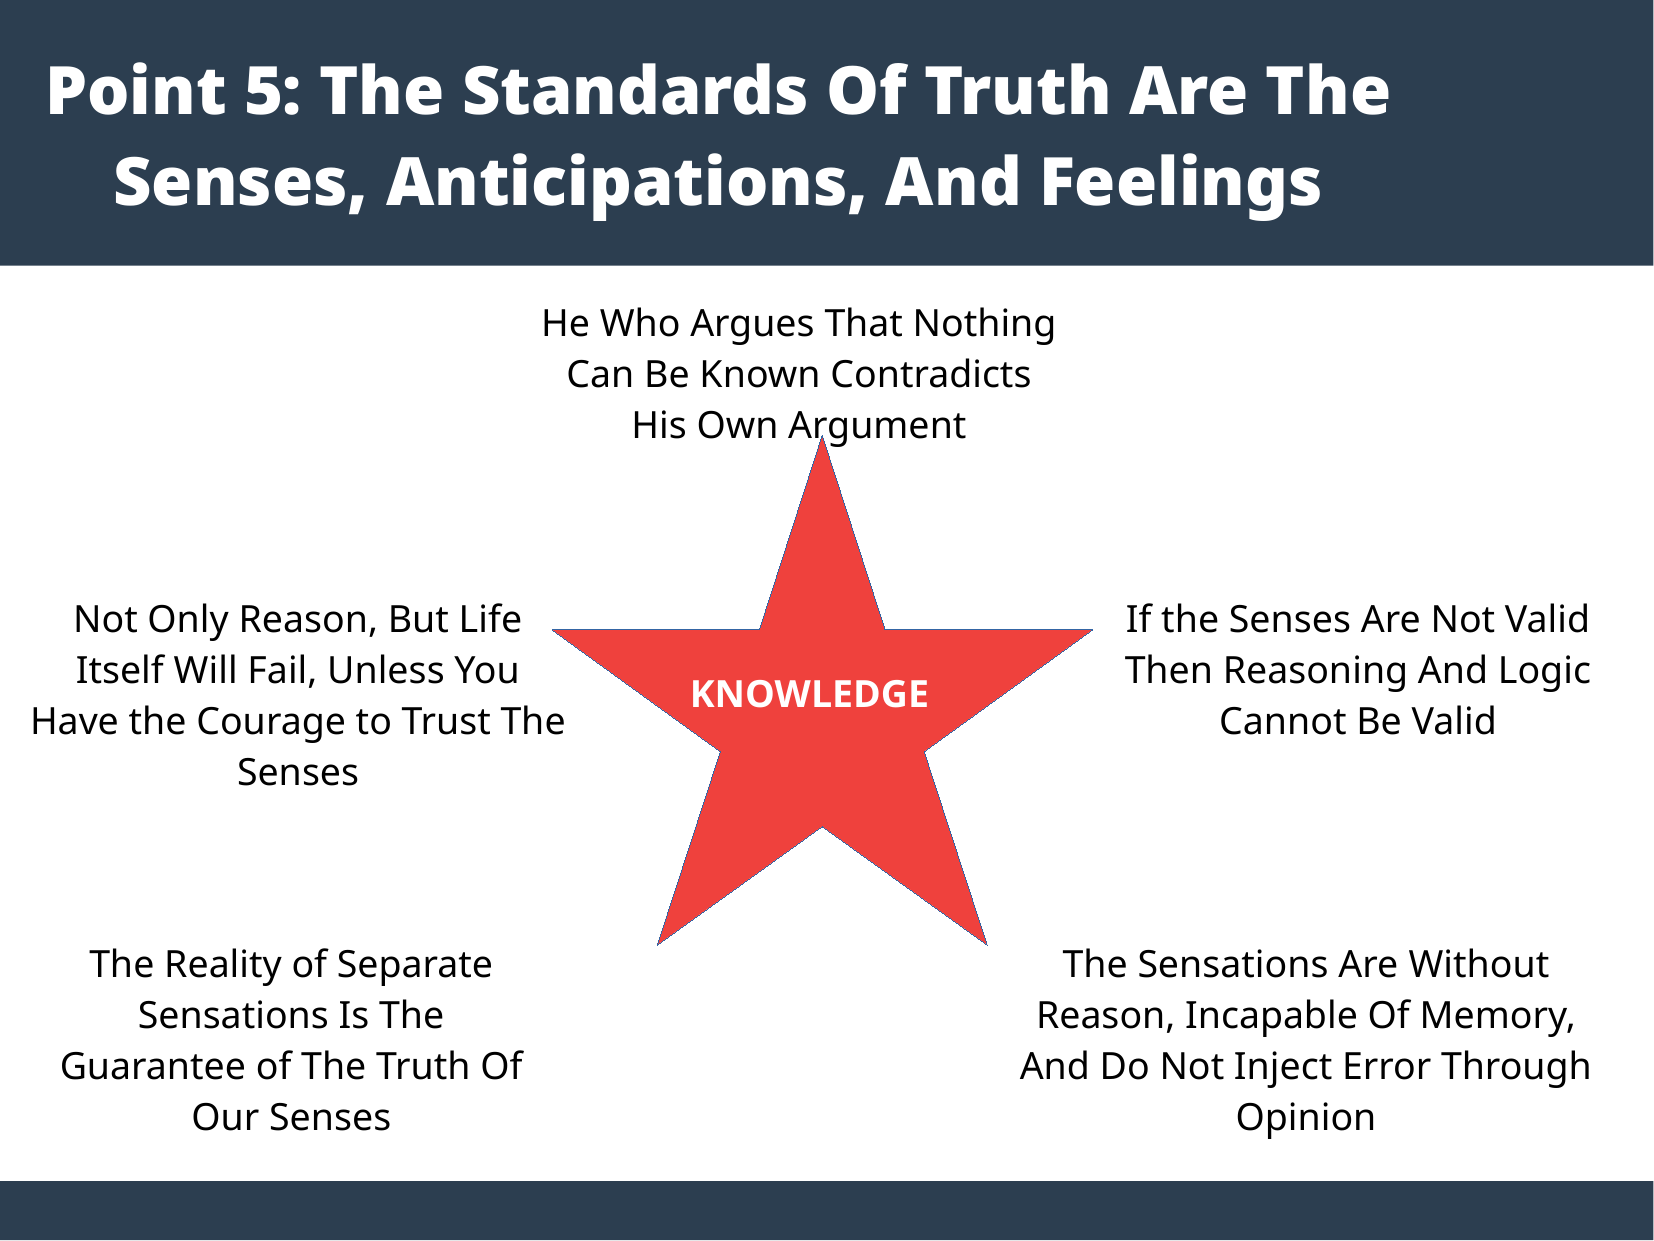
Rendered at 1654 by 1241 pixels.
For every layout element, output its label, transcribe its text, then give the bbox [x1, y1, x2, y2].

text_box [582, 451, 1093, 719]
text_box He Who Argues That Nothing Can Be Known Contradicts His Own Argument [526, 289, 1126, 451]
text_box The Sensations Are Without Reason, Incapable Of Memory, And Do Not Inject Error Through Opinion [1005, 930, 1636, 1119]
title Point 5: The Standards Of Truth Are The Senses, Anticipations, And Feelings [45, 43, 1636, 225]
text_box The Reality of Separate Sensations Is The Guarantee of The Truth Of Our Senses [45, 930, 552, 1119]
text_box Not Only Reason, But Life Itself Will Fail, Unless You Have the Courage to Trust The Senses [15, 585, 582, 774]
text_box [657, 762, 988, 946]
text_box If the Senses Are Not Valid Then Reasoning And Logic Cannot Be Valid [1110, 585, 1654, 731]
text_box KNOWLEDGE [675, 660, 1006, 762]
